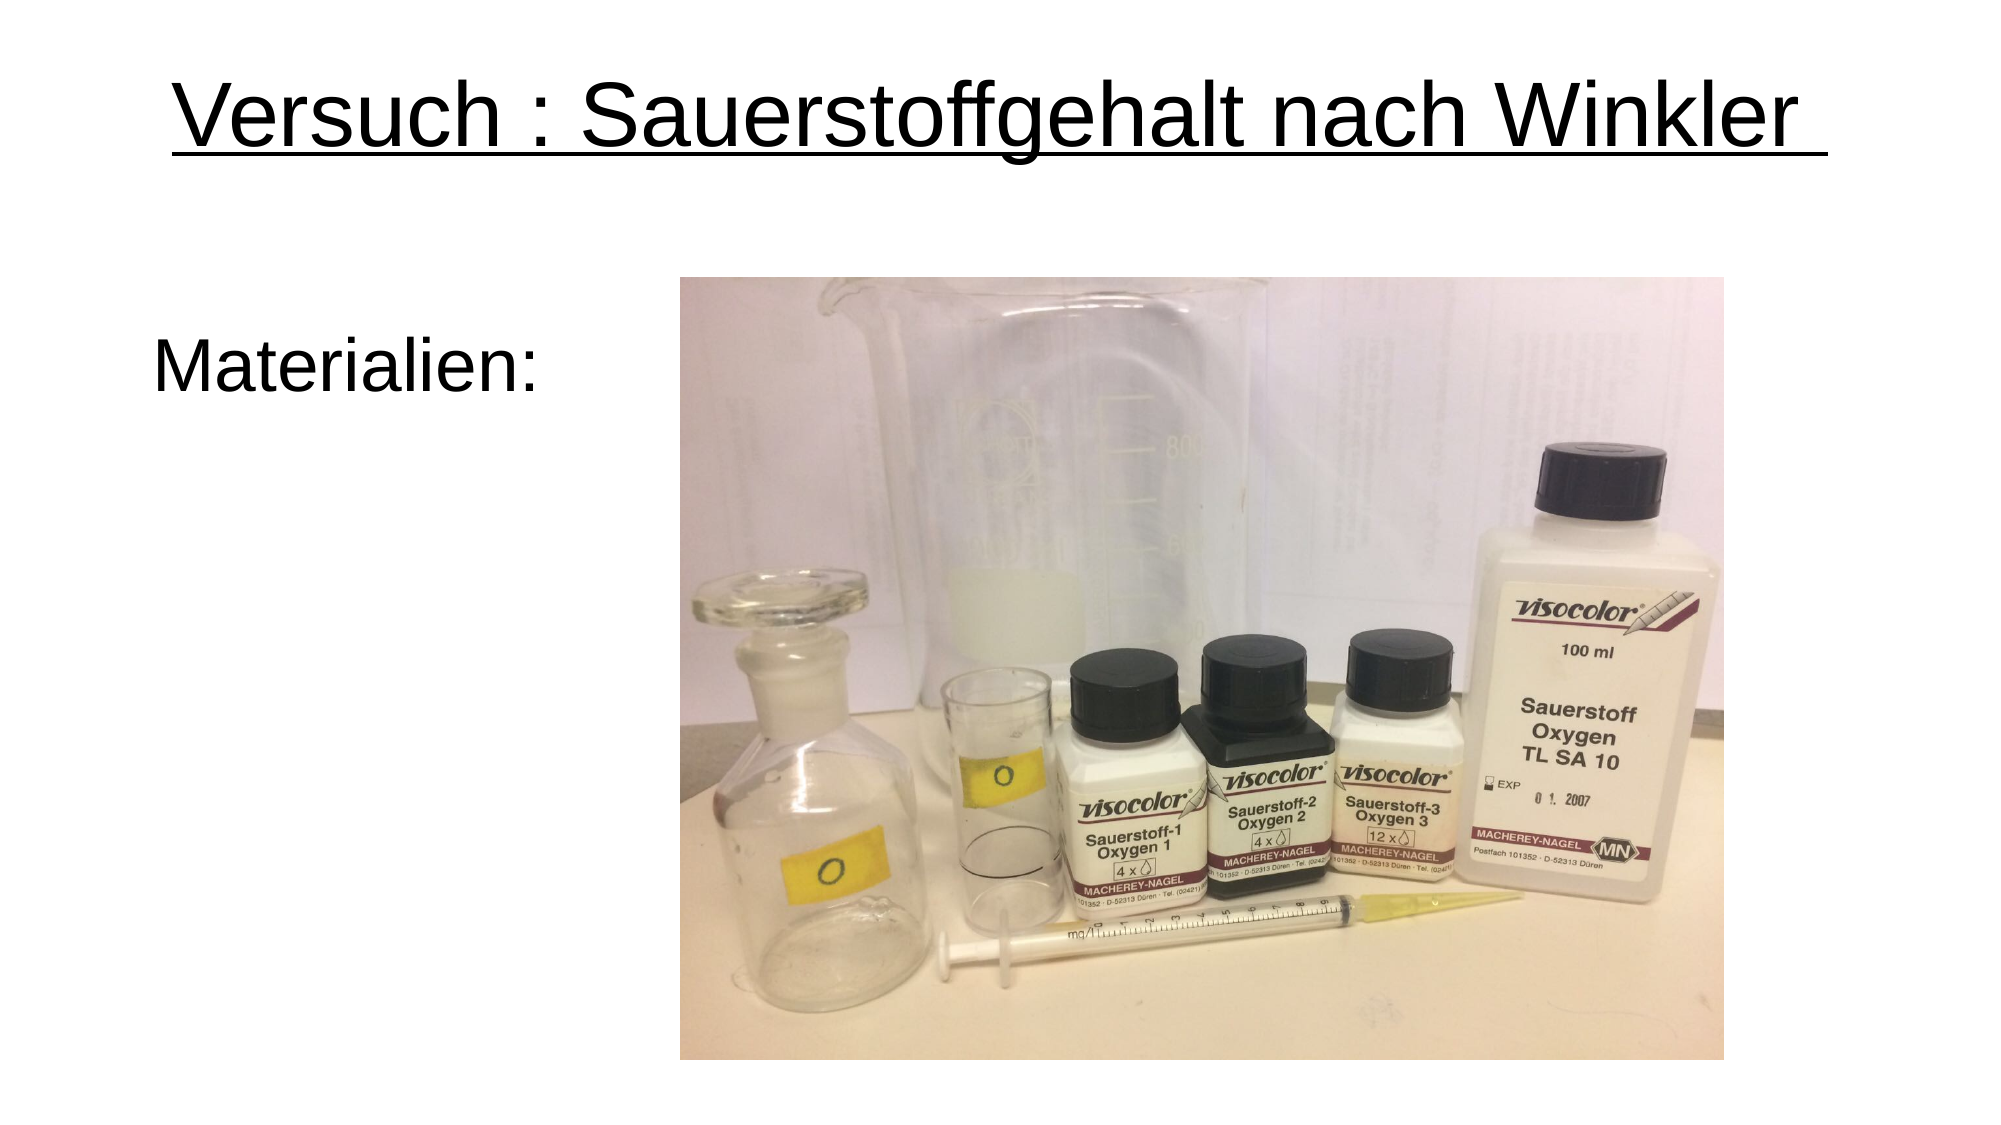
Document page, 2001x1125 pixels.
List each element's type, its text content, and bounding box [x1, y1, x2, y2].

picture [680, 277, 1724, 1060]
text_box Materialien: [137, 308, 782, 414]
title Versuch : Sauerstoffgehalt nach Winkler [137, 59, 1863, 278]
